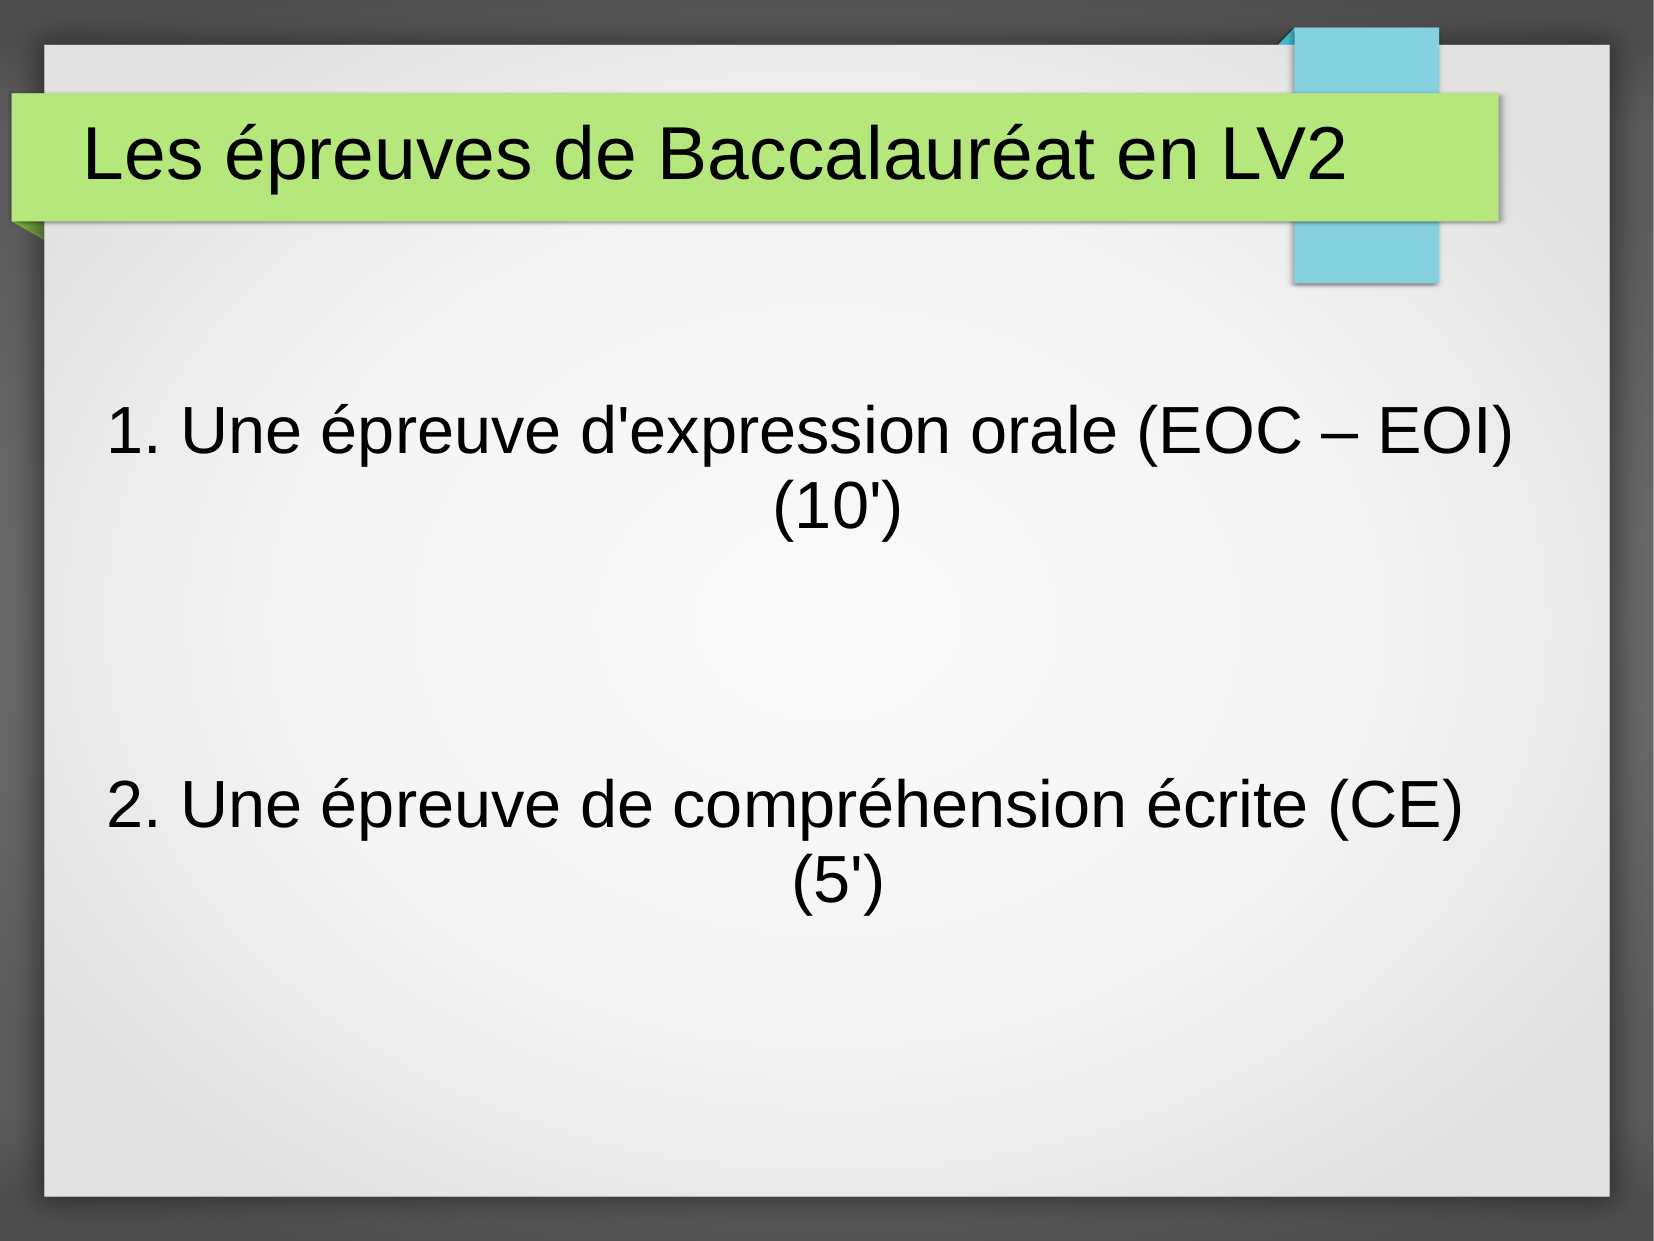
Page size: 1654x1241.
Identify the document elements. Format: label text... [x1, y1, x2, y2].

subtitle 1. Une épreuve d'expression orale (EOC – EOI) (10') 2. Une épreuve de compréhension écrite (CE) (5') [82, 295, 1571, 1015]
title Les épreuves de Baccalauréat en LV2 [82, 94, 1359, 213]
picture [0, 0, 1654, 1241]
